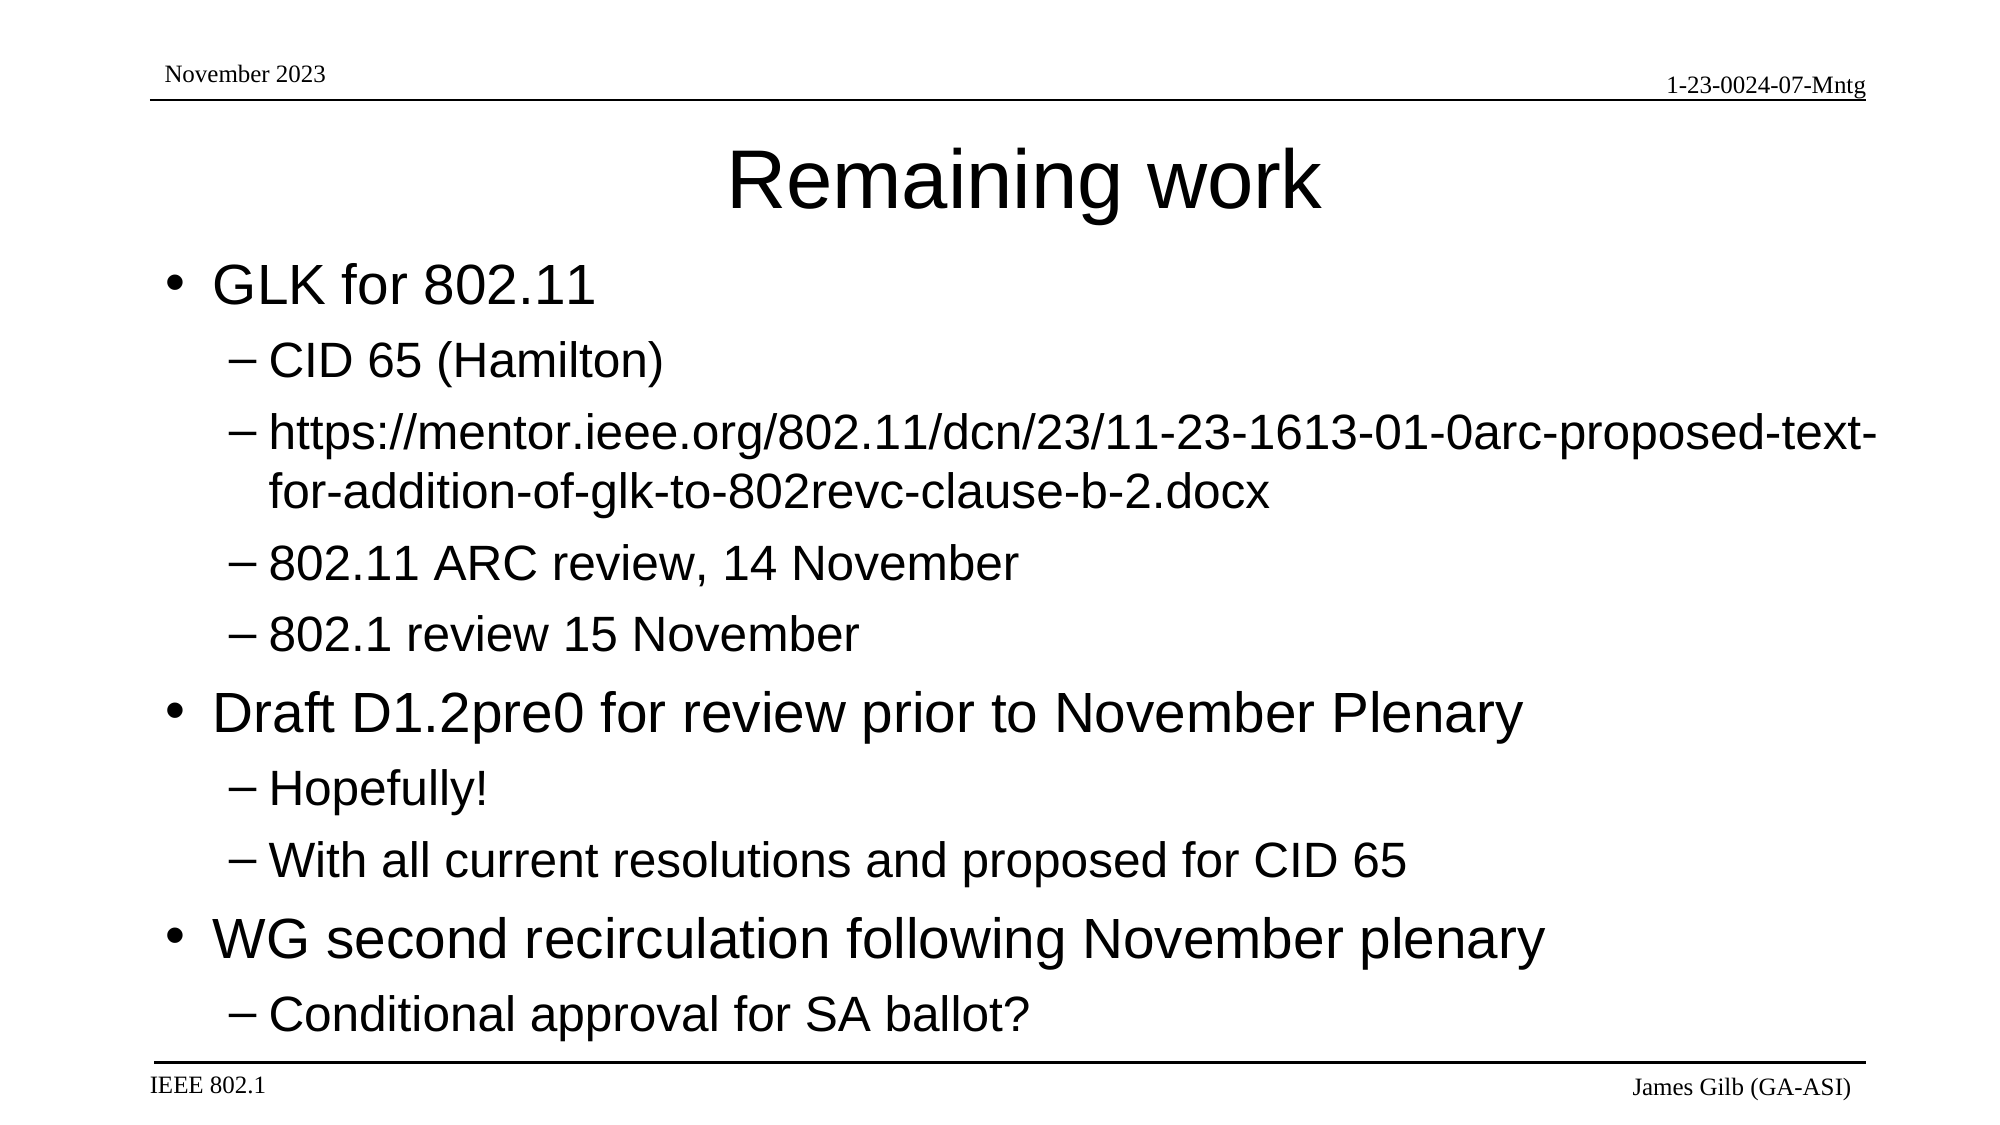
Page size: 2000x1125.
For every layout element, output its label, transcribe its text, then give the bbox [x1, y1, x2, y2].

title Remaining work [149, 112, 1900, 238]
list GLK for 802.11 CID 65 (Hamilton) https://mentor.ieee.org/802.11/dcn/23/11-23-1613-01-0arc-proposed-text-for-addition-of-glk-to-802revc-clause-b-2.docx 802.11 ARC review, 14 November 802.1 review 15 November Draft D1.2pre0 for review prior to November Plenary Hopefully! With all current resolutions and proposed for CID 65 WG second recirculation following November plenary Conditional approval for SA ballot? [150, 239, 1900, 1051]
